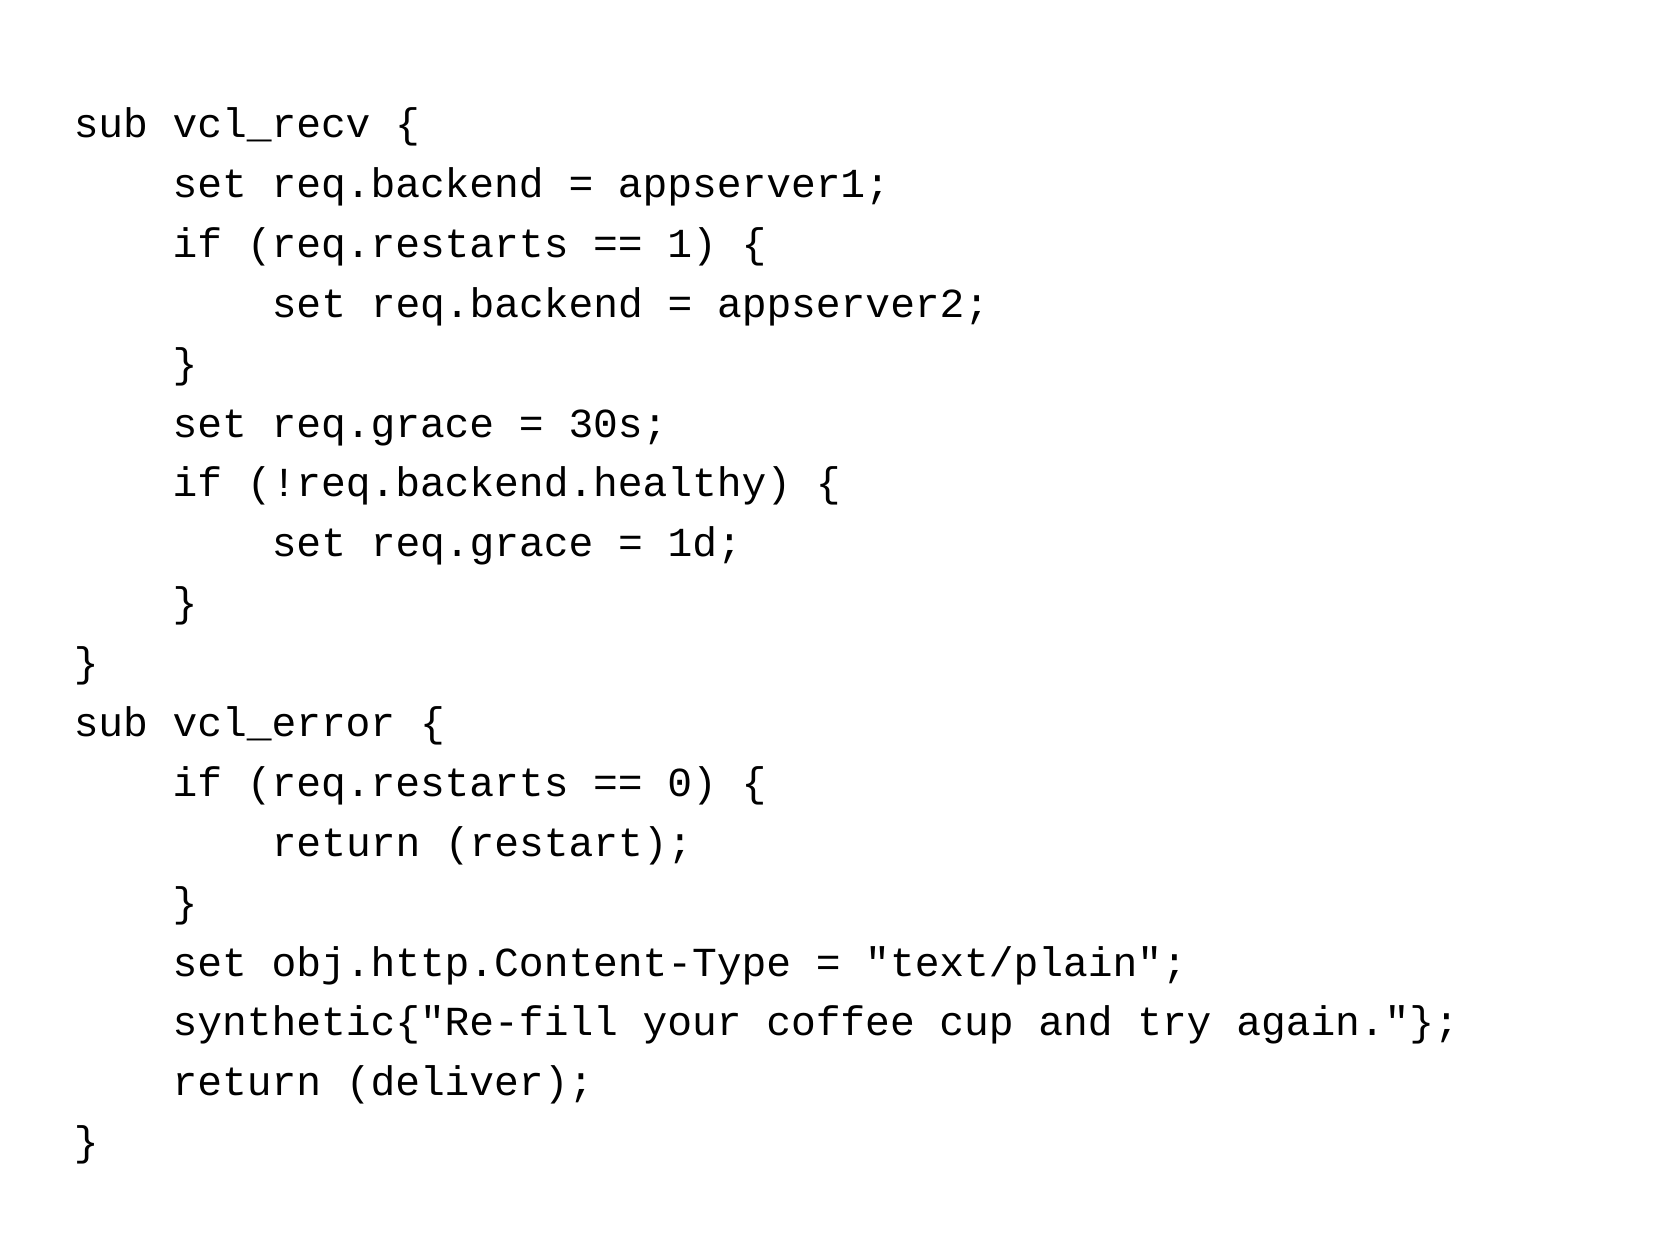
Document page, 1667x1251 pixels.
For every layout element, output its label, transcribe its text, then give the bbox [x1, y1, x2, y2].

list sub vcl_recv { set req.backend = appserver1; if (req.restarts == 1) { set req.backend = appserver2; } set req.grace = 30s; if (!req.backend.healthy) { set req.grace = 1d; } } sub vcl_error { if (req.restarts == 0) { return (restart); } set obj.http.Content-Type = "text/plain"; synthetic{"Re-fill your coffee cup and try again."}; return (deliver); } [59, 88, 1595, 1187]
